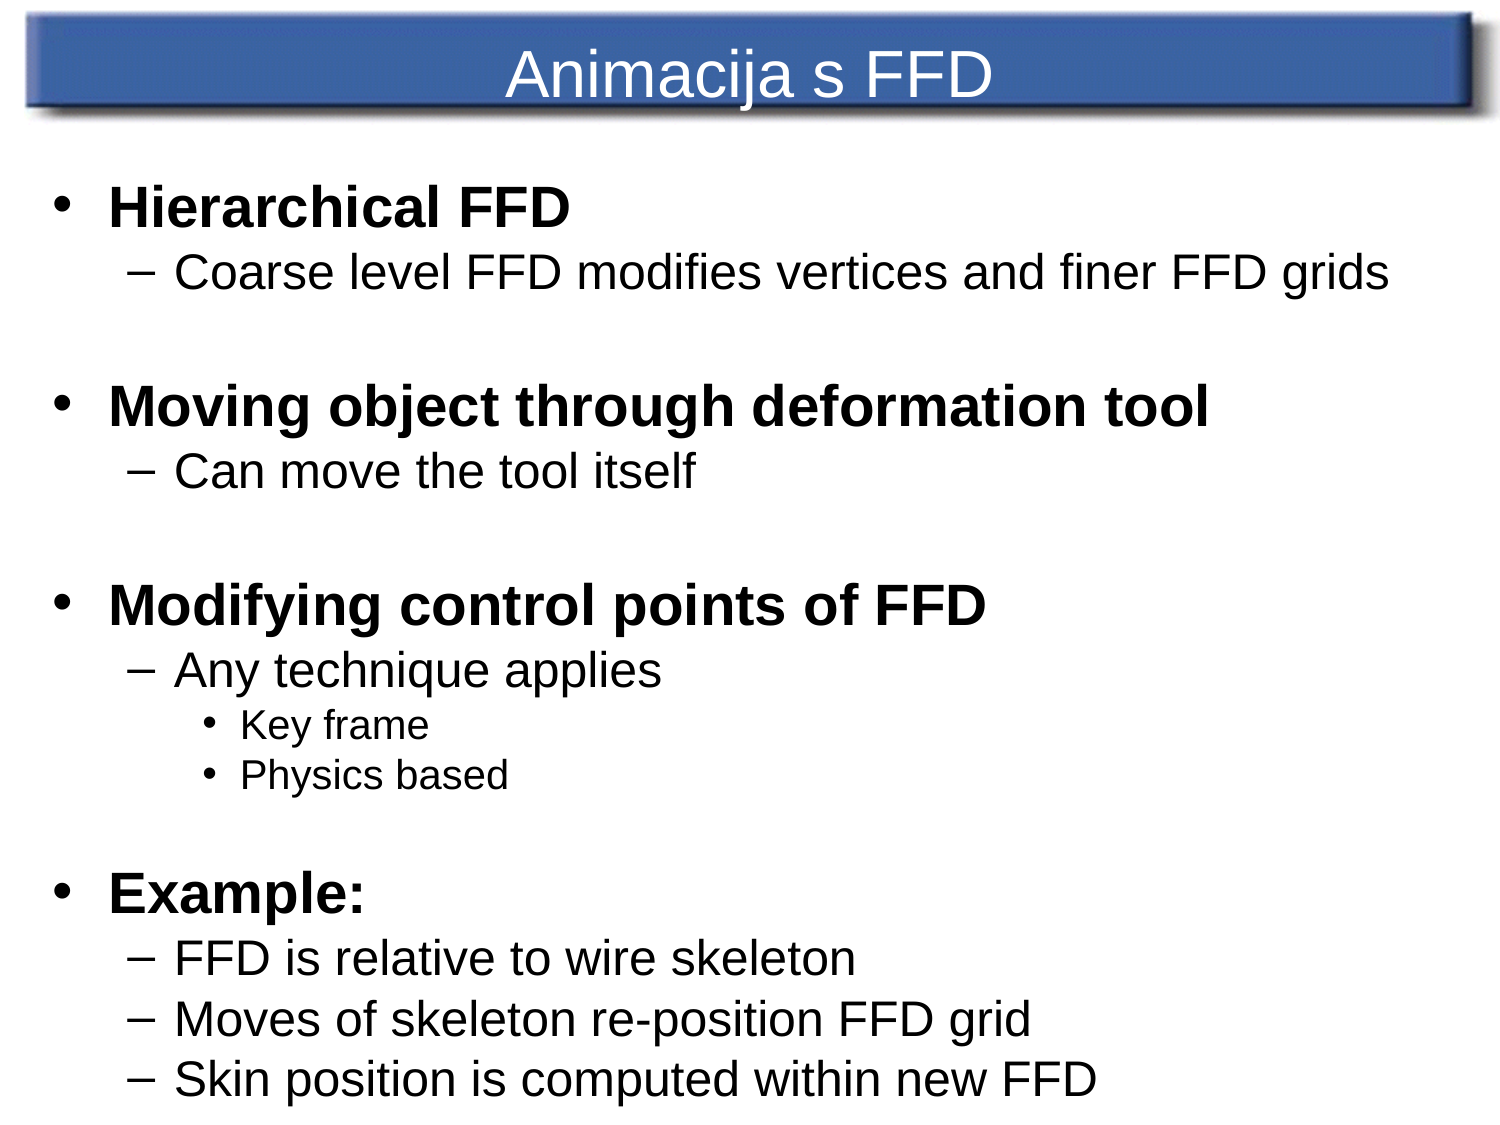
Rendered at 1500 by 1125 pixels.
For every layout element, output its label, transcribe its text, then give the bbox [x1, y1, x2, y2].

title Animacija s FFD [75, 23, 1426, 119]
picture [24, 9, 1500, 125]
list Hierarchical FFD Coarse level FFD modifies vertices and finer FFD grids Moving object through deformation tool Can move the tool itself Modifying control points of FFD Any technique applies Key frame Physics based Example: FFD is relative to wire skeleton Moves of skeleton re-position FFD grid Skin position is computed within new FFD [37, 174, 1438, 1115]
